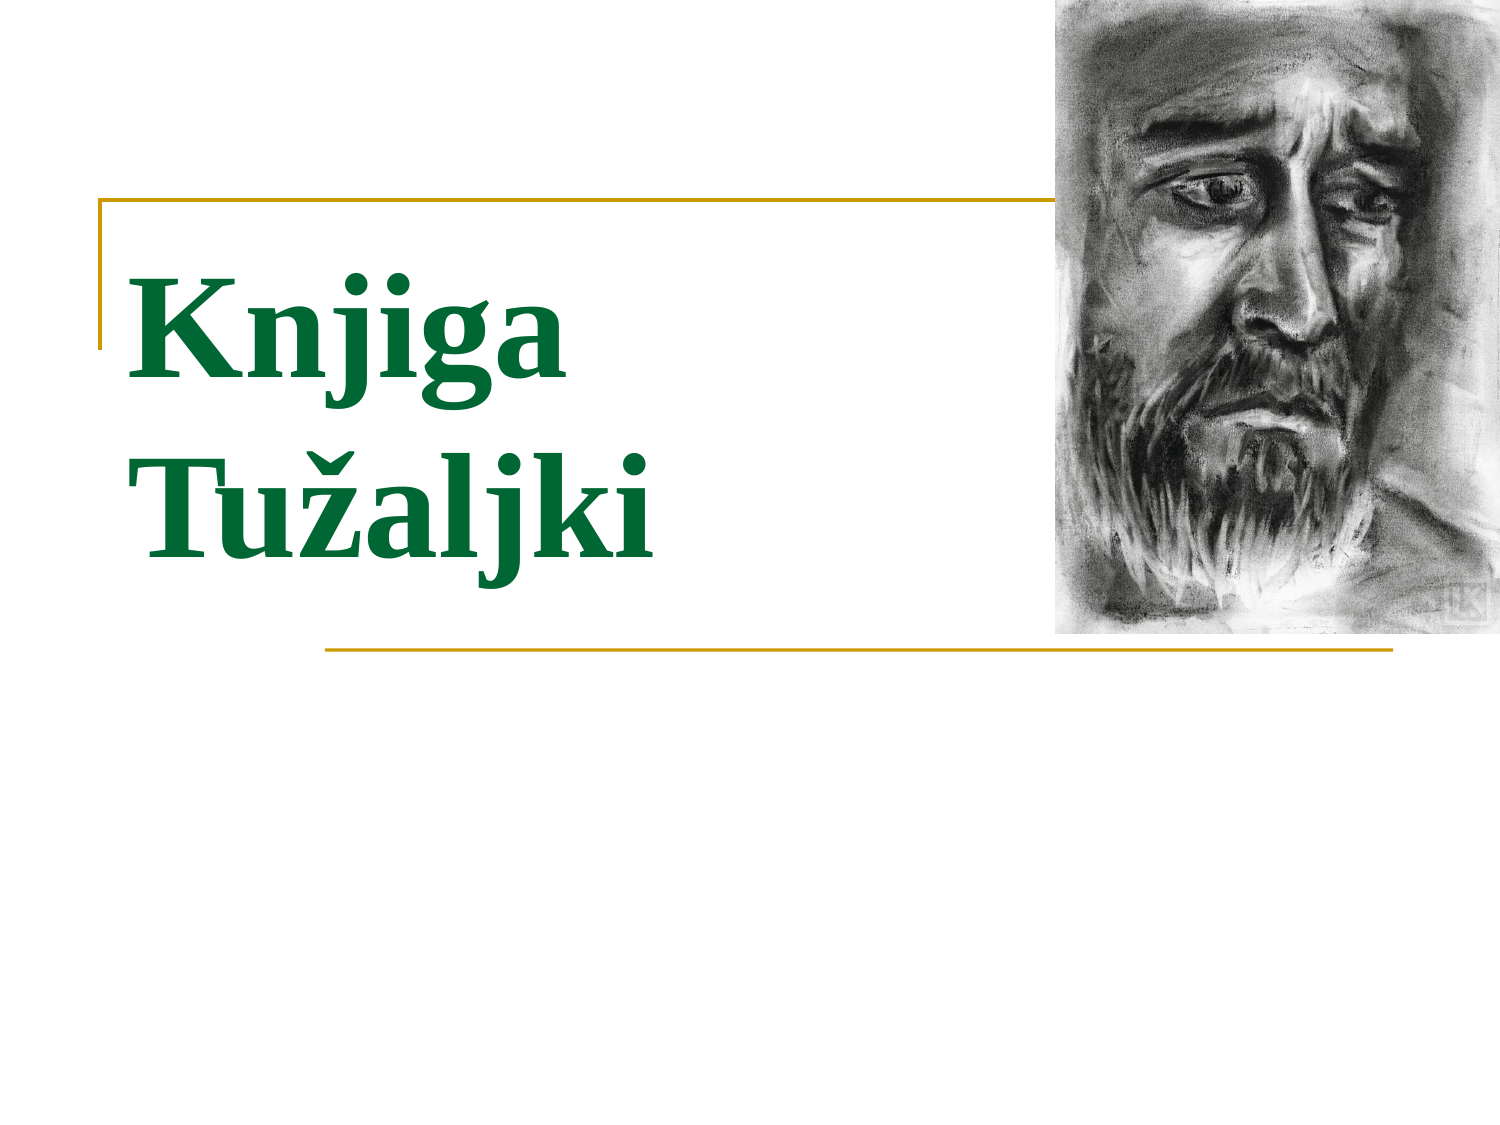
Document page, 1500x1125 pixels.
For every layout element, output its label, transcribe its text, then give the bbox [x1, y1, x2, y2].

title Knjiga Tužaljki [112, 220, 1055, 591]
picture [1055, 0, 1500, 634]
